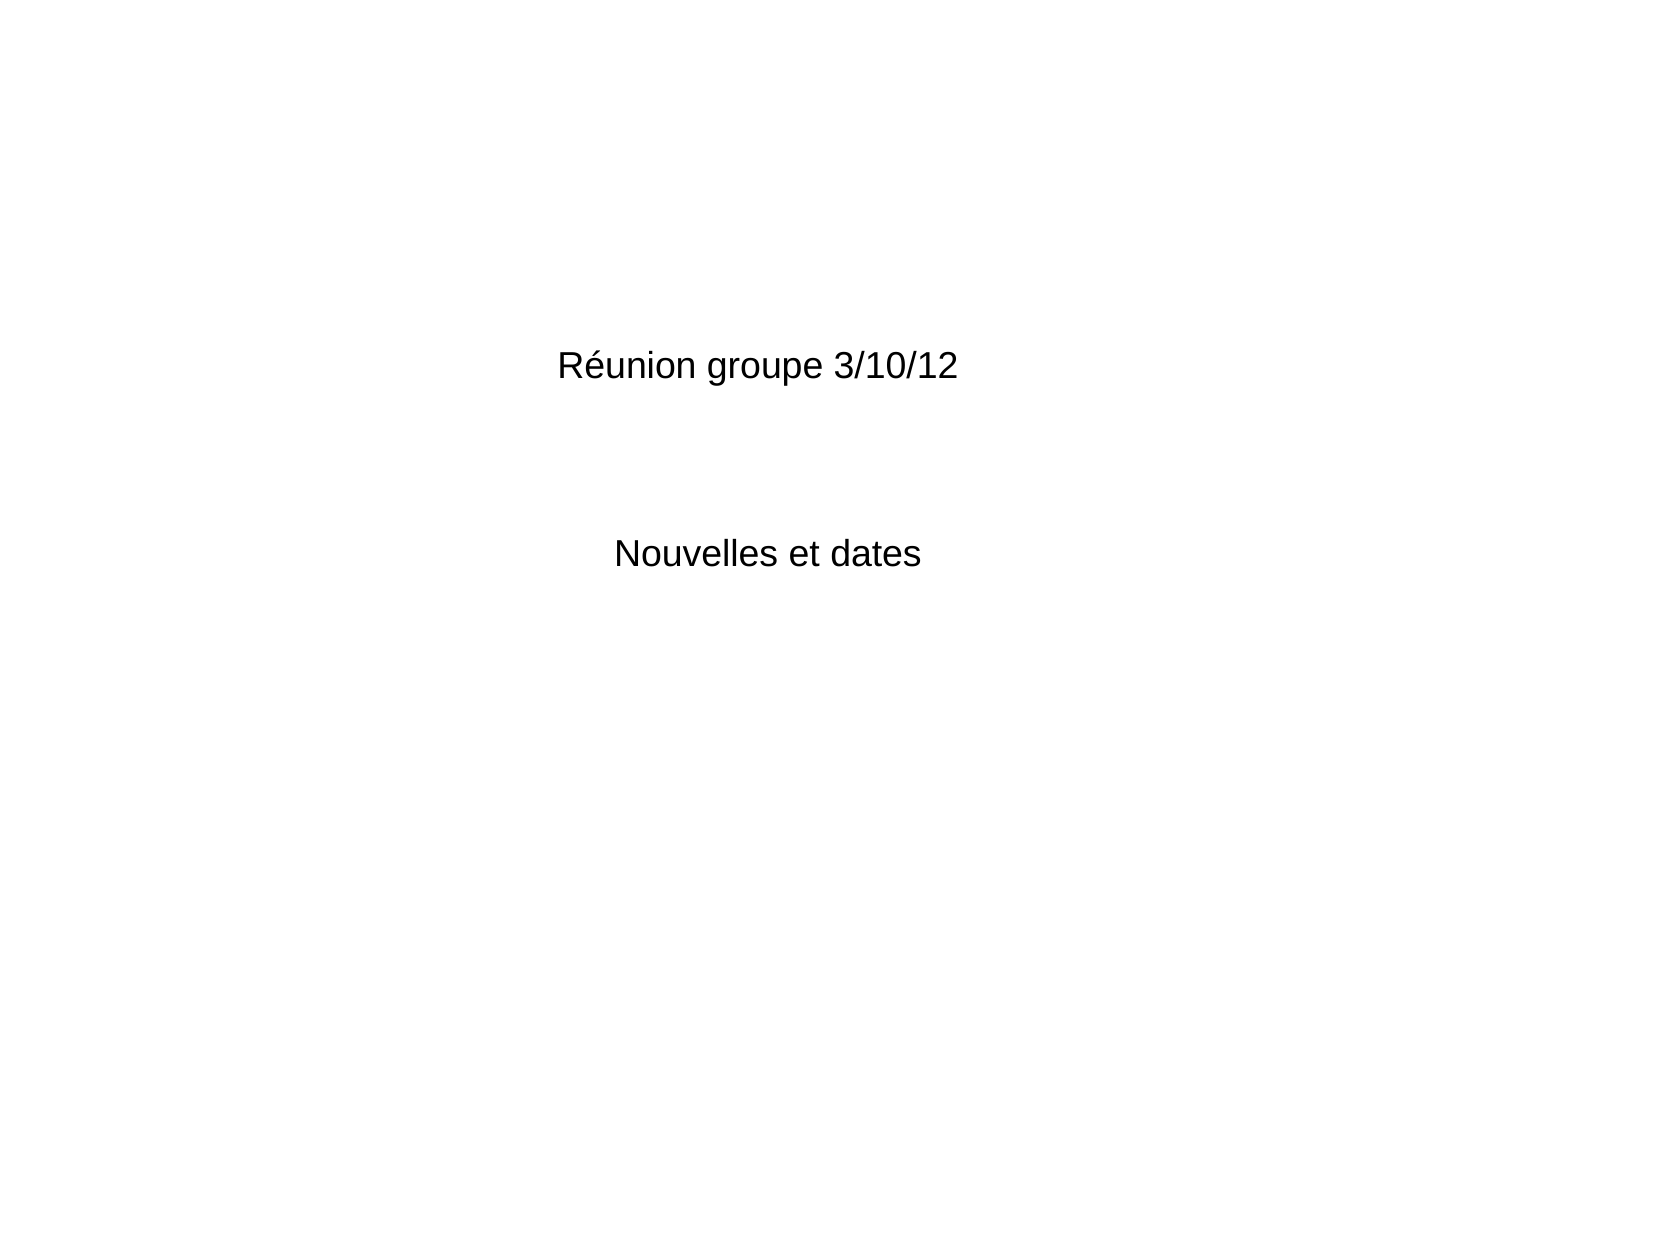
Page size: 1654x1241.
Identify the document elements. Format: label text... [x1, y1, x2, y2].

text_box Réunion groupe 3/10/12 [542, 337, 976, 395]
text_box Nouvelles et dates [599, 525, 938, 624]
